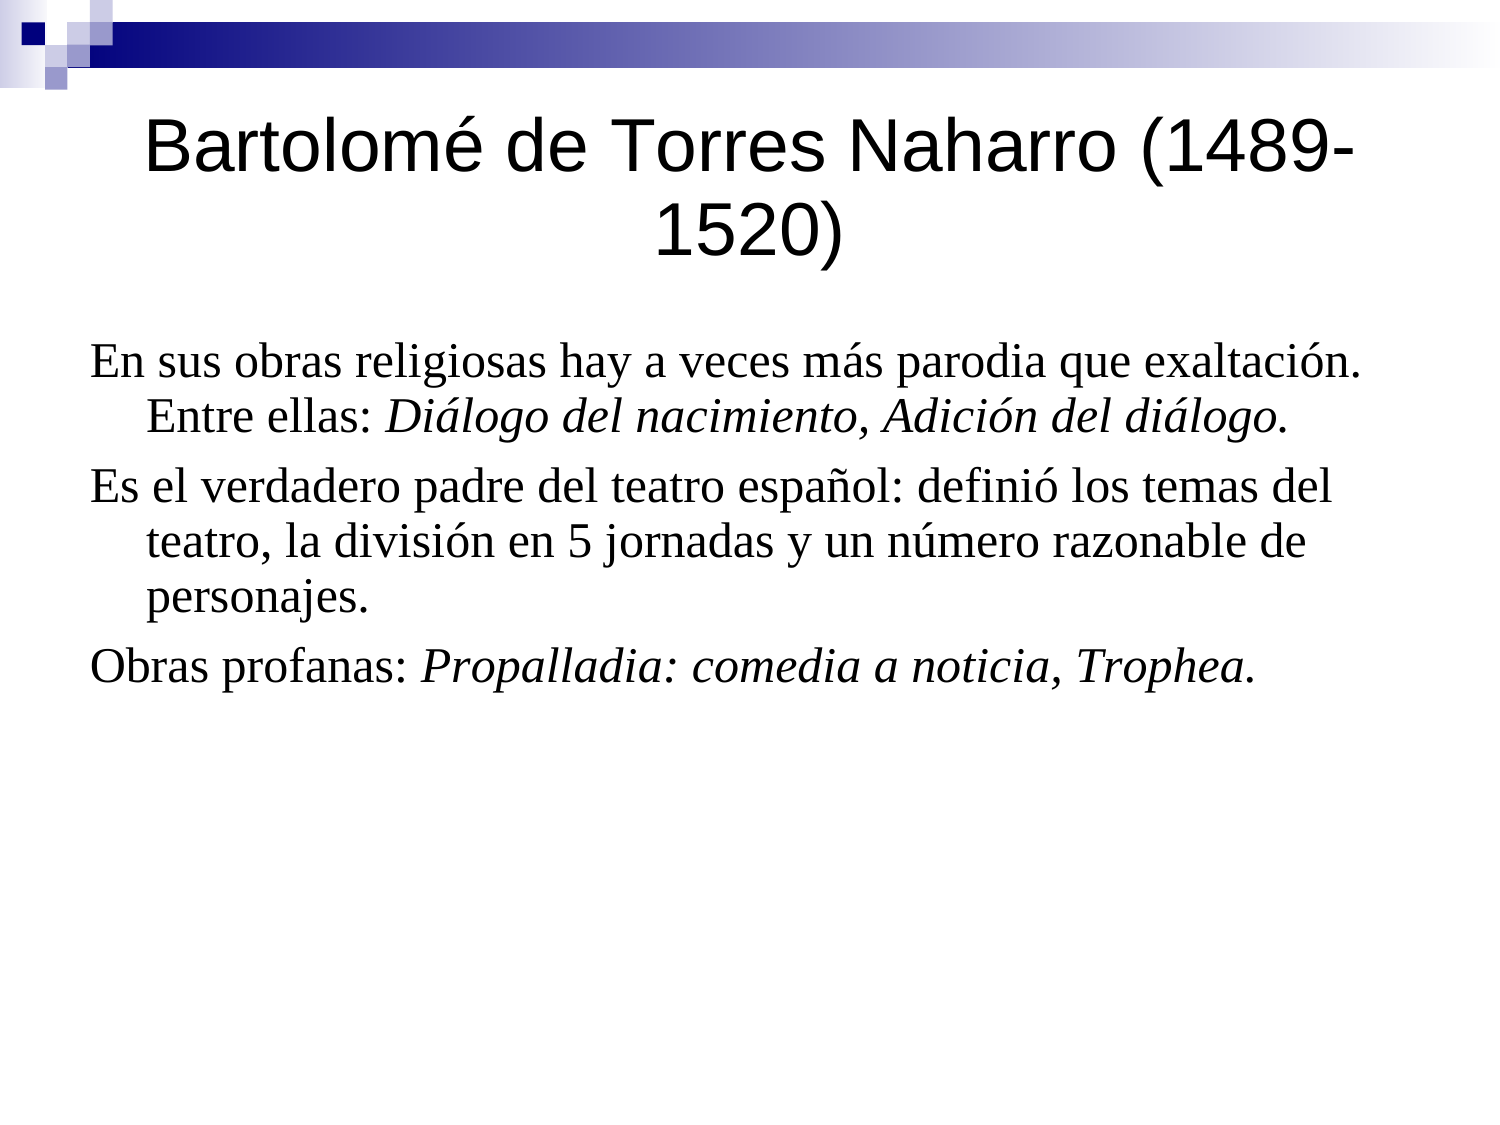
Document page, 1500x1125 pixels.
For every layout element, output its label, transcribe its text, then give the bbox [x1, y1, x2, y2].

list En sus obras religiosas hay a veces más parodia que exaltación. Entre ellas: Diálogo del nacimiento, Adición del diálogo. Es el verdadero padre del teatro español: definió los temas del teatro, la división en 5 jornadas y un número razonable de personajes. Obras profanas: Propalladia: comedia a noticia, Trophea. [75, 324, 1426, 963]
title Bartolomé de Torres Naharro (1489-1520) [75, 68, 1426, 307]
